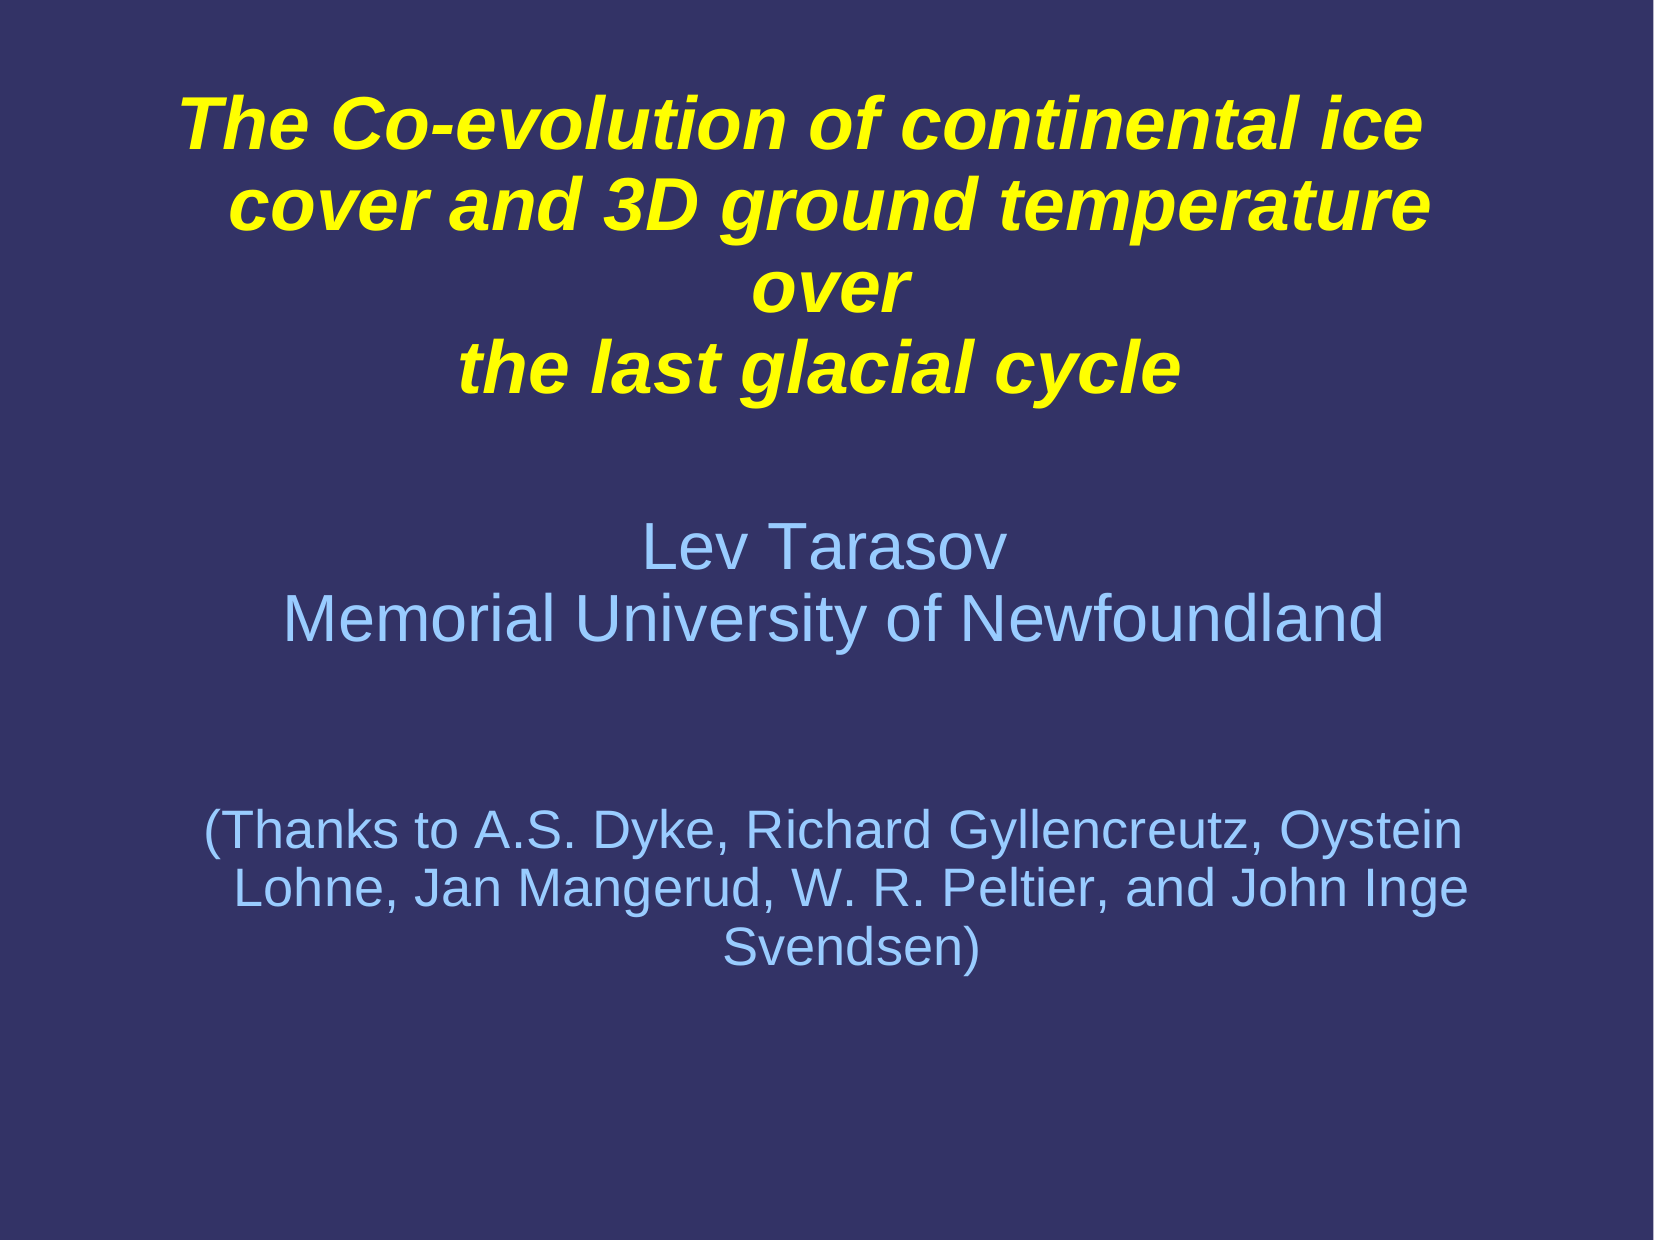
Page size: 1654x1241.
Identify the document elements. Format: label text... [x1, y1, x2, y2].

title The Co-evolution of continental ice cover and 3D ground temperature over the last glacial cycle [95, 62, 1508, 597]
subtitle Lev Tarasov Memorial University of Newfoundland (Thanks to A.S. Dyke, Richard Gyllencreutz, Oystein Lohne, Jan Mangerud, W. R. Peltier, and John Inge Svendsen) [126, 472, 1508, 1161]
